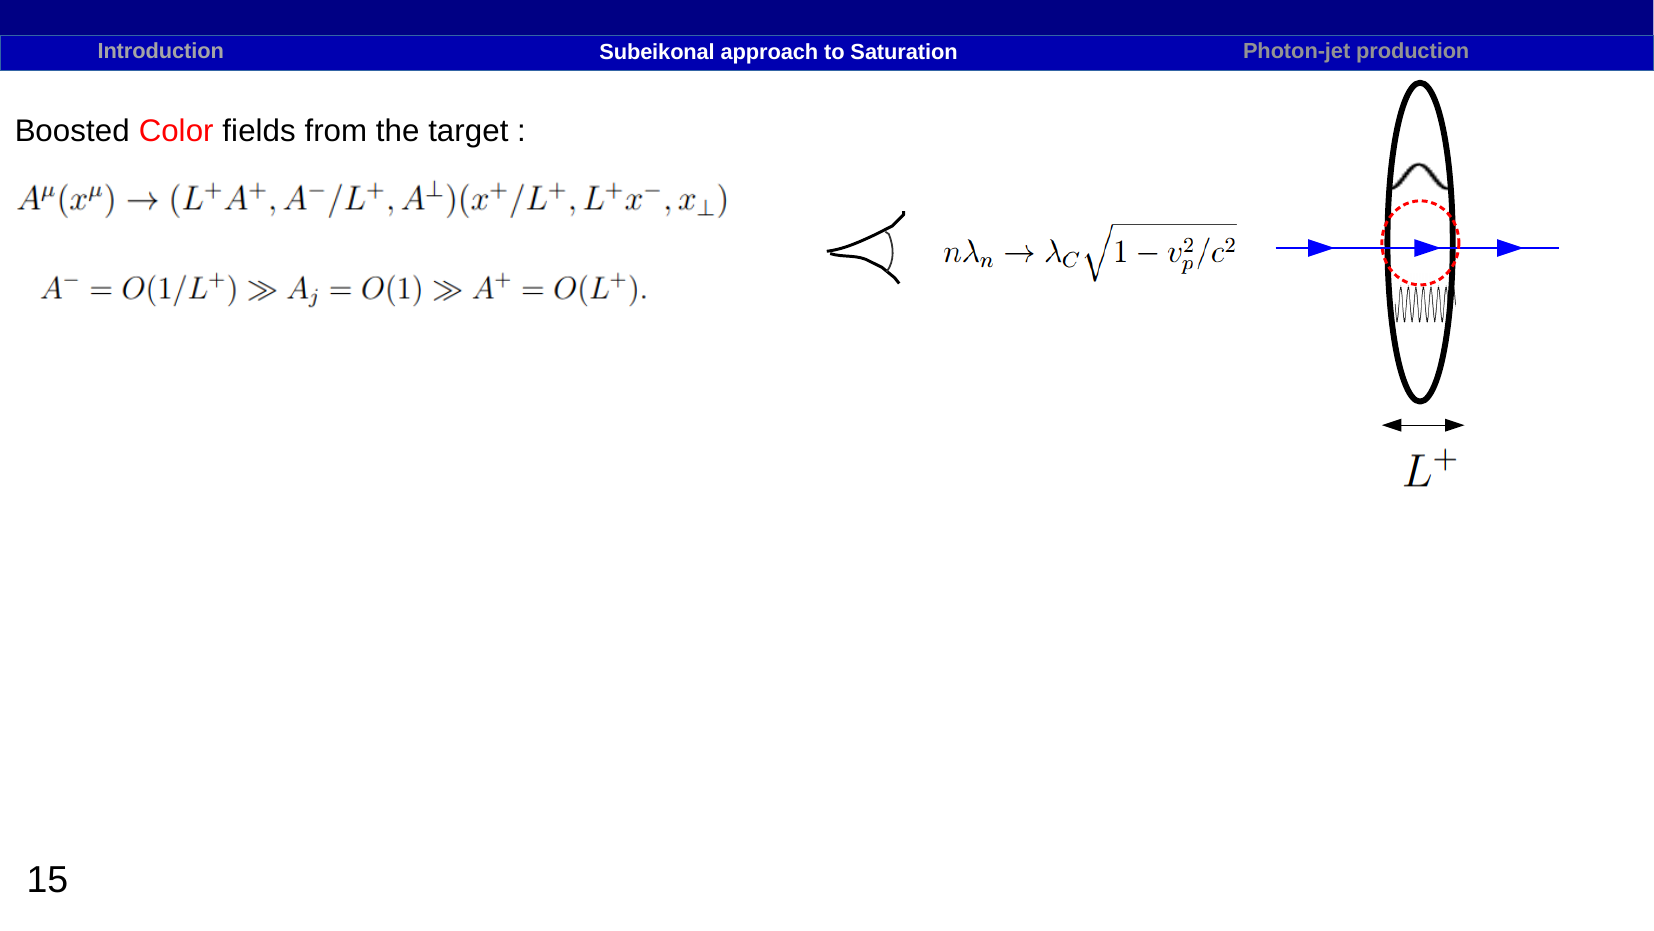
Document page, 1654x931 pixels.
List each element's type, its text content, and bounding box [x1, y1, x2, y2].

picture [11, 247, 651, 327]
text_box Photon-jet production [1228, 31, 1524, 71]
picture [1392, 273, 1449, 329]
text_box [0, 0, 1654, 71]
picture [15, 169, 733, 225]
text_box 1 [11, 851, 641, 908]
picture [1451, 273, 1458, 329]
picture [1392, 153, 1448, 200]
text_box Introduction [82, 31, 697, 71]
text_box Subeikonal approach to Saturation [584, 32, 1199, 80]
text_box Boosted Color fields from the target : [0, 106, 745, 158]
picture [1375, 436, 1475, 505]
picture [933, 212, 1252, 294]
